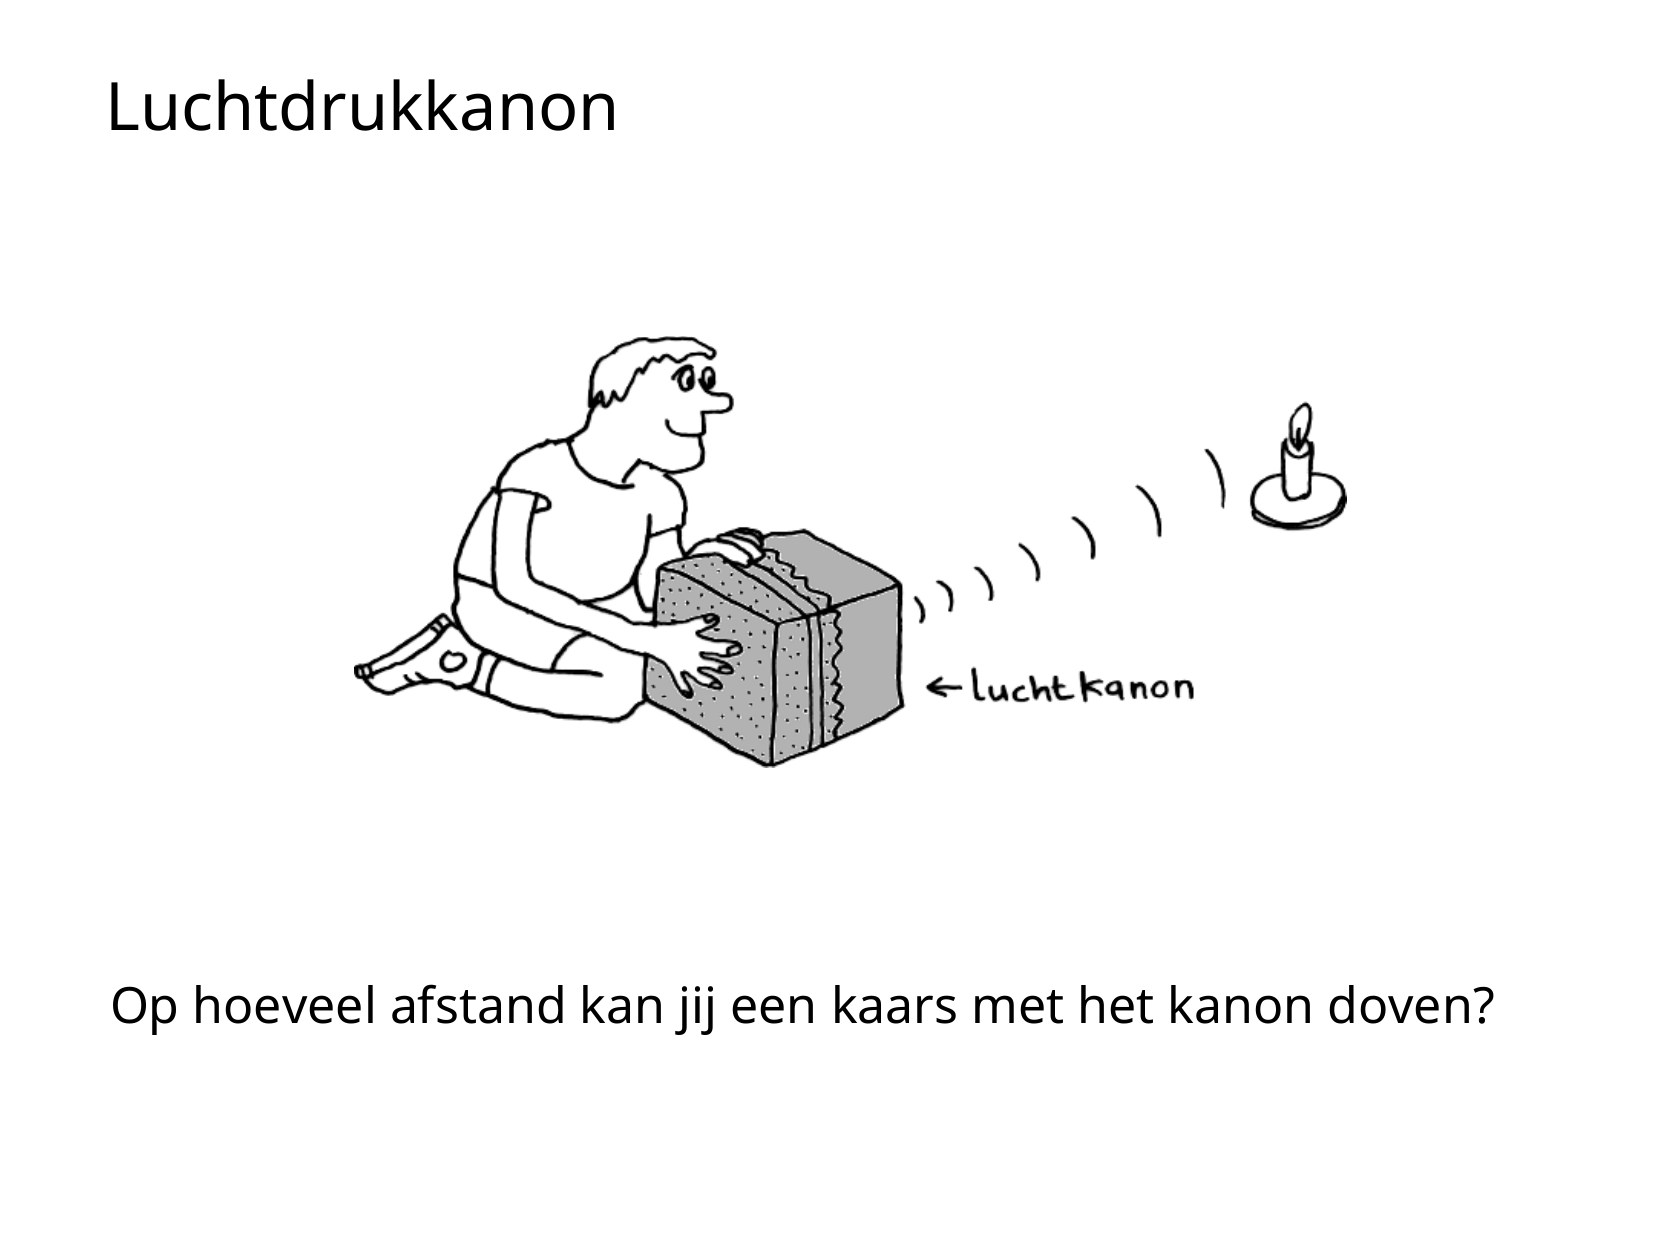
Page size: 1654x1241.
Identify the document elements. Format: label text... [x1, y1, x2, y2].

picture [354, 336, 1347, 768]
text_box Op hoeveel afstand kan jij een kaars met het kanon doven? [115, 969, 1490, 1039]
text_box Luchtdrukkanon [116, 59, 610, 153]
